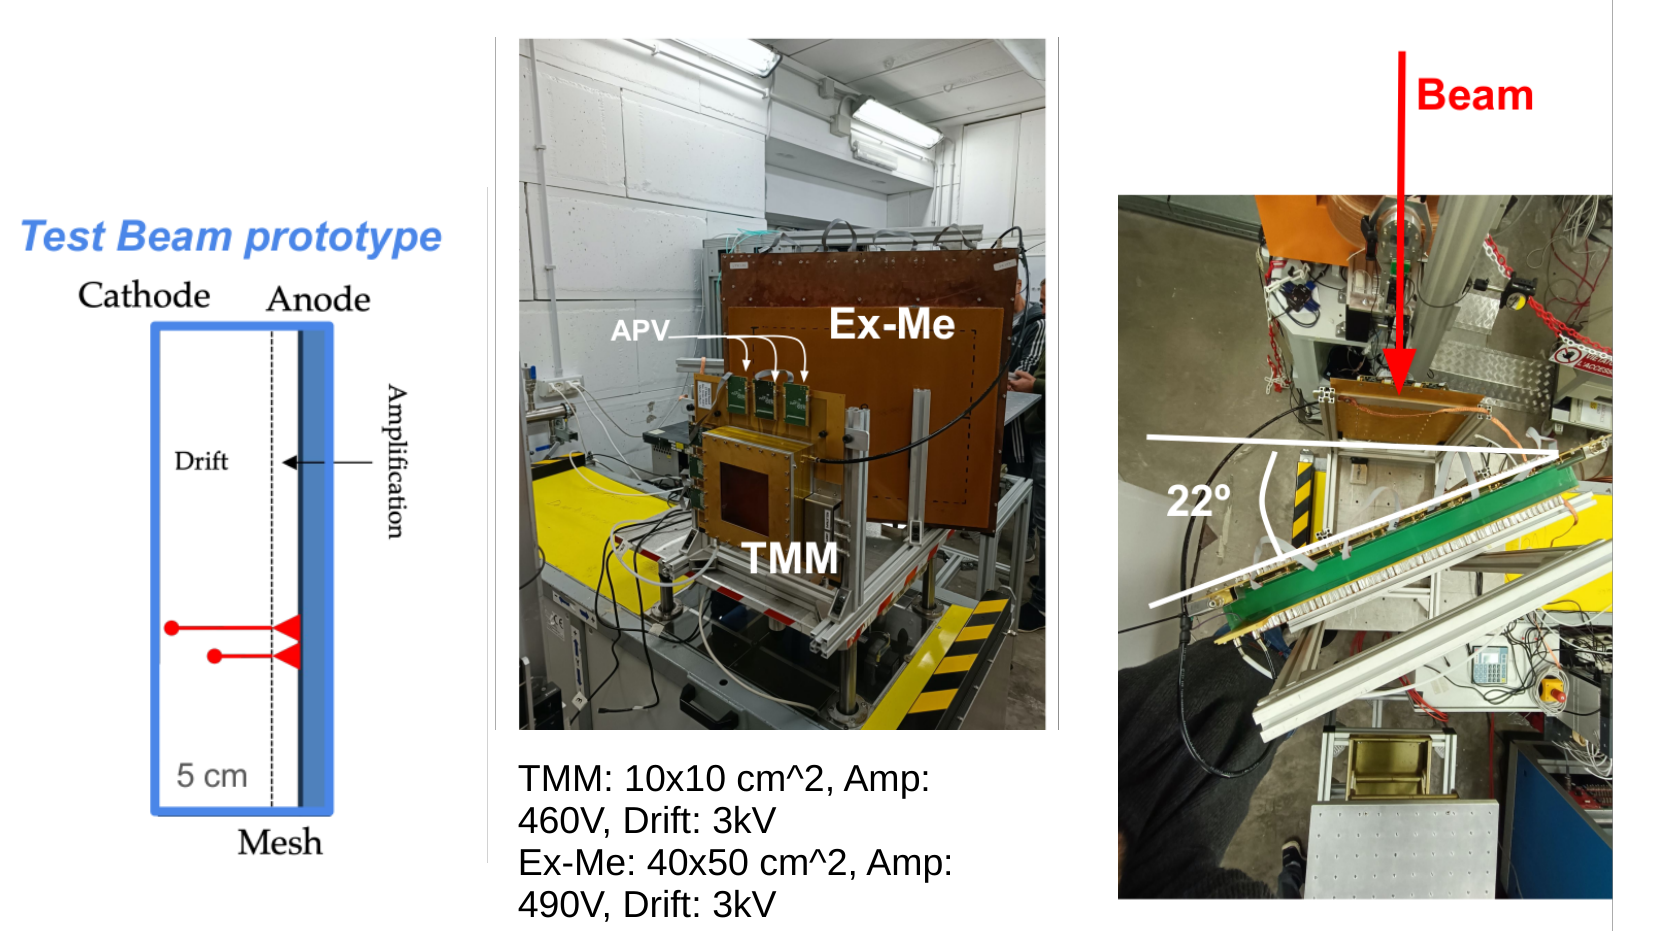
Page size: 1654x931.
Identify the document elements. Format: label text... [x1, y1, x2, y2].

text_box TMM: 10x10 cm^2, Amp: 460V, Drift: 3kV Ex-Me: 40x50 cm^2, Amp: 490V, Drift: 3kV [503, 750, 1051, 931]
picture [495, 37, 1059, 730]
picture [1118, 0, 1613, 931]
picture [0, 187, 488, 863]
